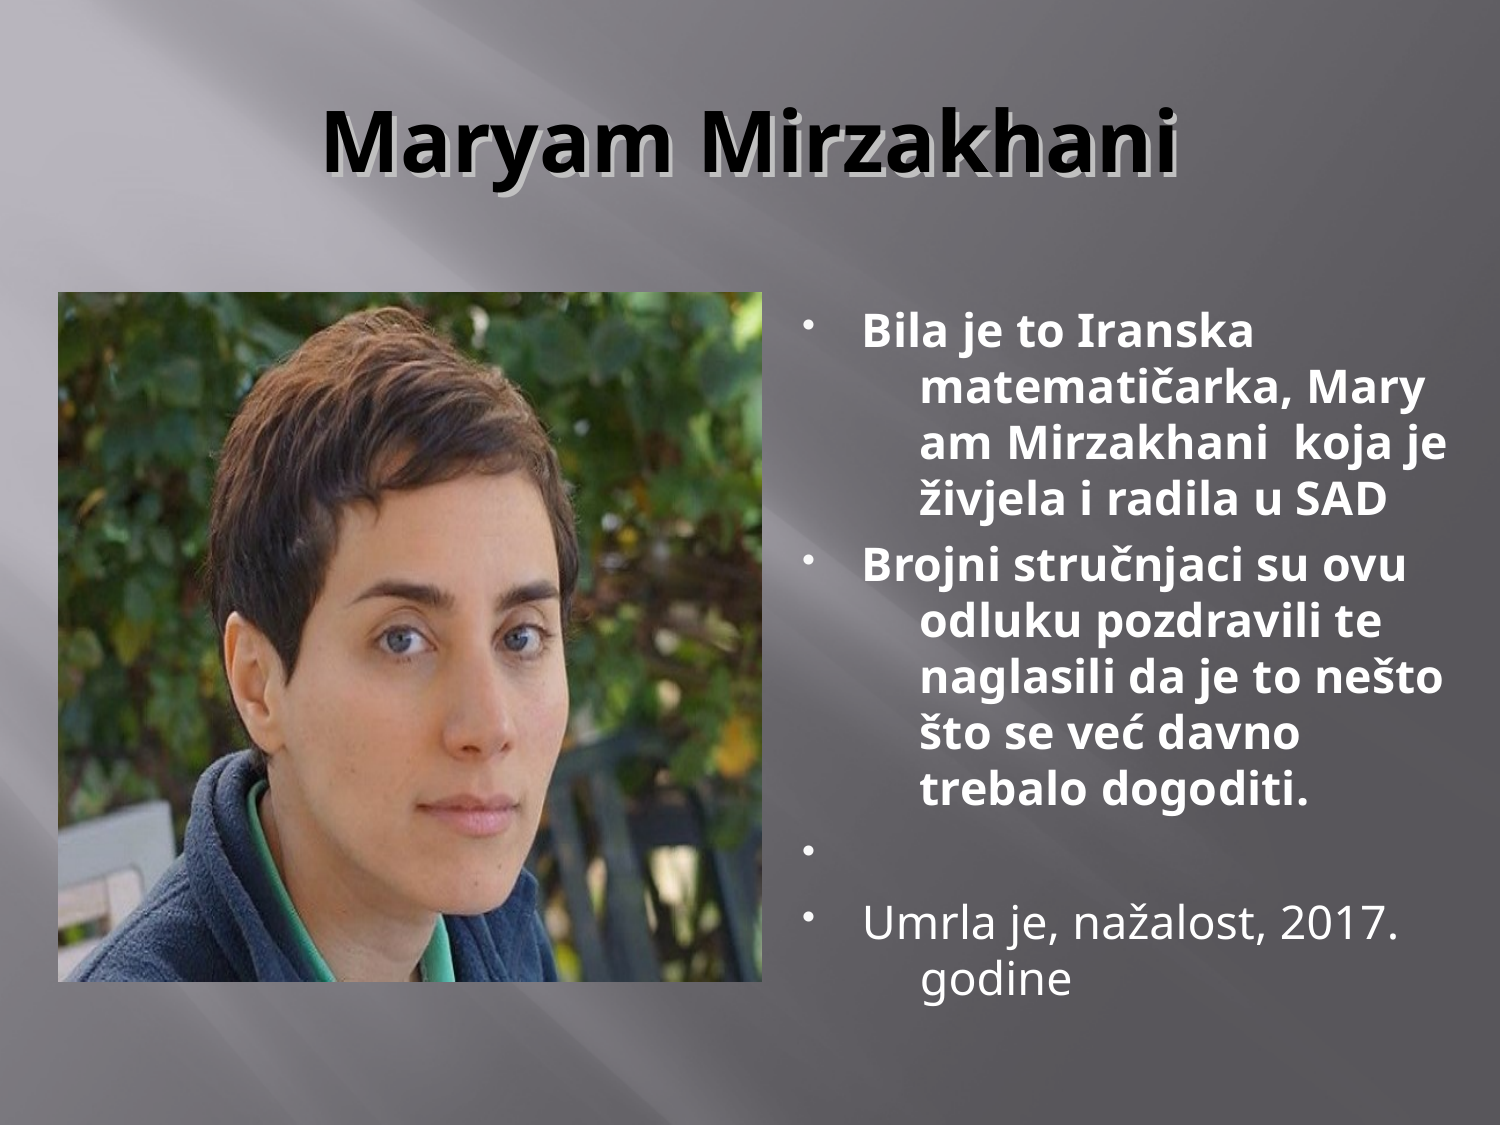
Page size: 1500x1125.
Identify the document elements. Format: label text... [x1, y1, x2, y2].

title Maryam Mirzakhani [75, 45, 1426, 233]
picture [58, 292, 762, 982]
list Bila je to Iranska matematičarka, Maryam Mirzakhani koja je živjela i radila u SAD Brojni stručnjaci su ovu odluku pozdravili te naglasili da je to nešto što se već davno trebalo dogoditi. Umrla je, nažalost, 2017. godine [750, 292, 1465, 1036]
